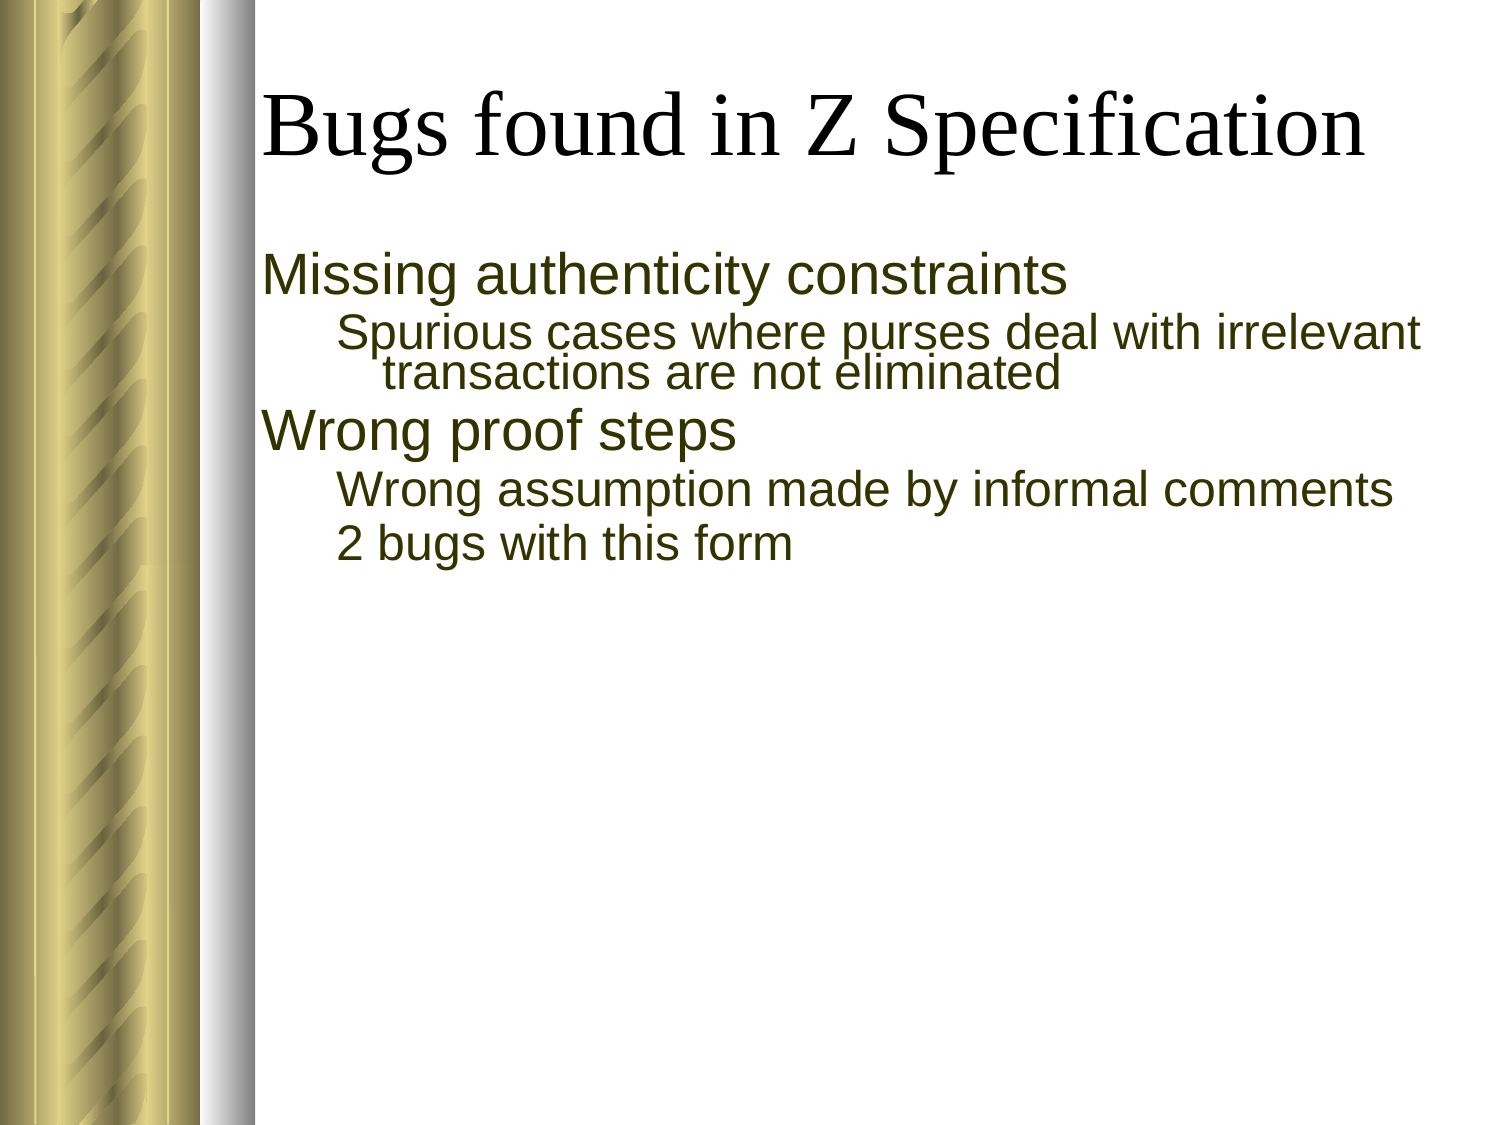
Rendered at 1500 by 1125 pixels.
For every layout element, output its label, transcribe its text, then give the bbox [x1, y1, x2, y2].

list Missing authenticity constraints Spurious cases where purses deal with irrelevant transactions are not eliminated Wrong proof steps Wrong assumption made by informal comments 2 bugs with this form [246, 249, 1475, 713]
title Bugs found in Z Specification [246, 13, 1475, 249]
